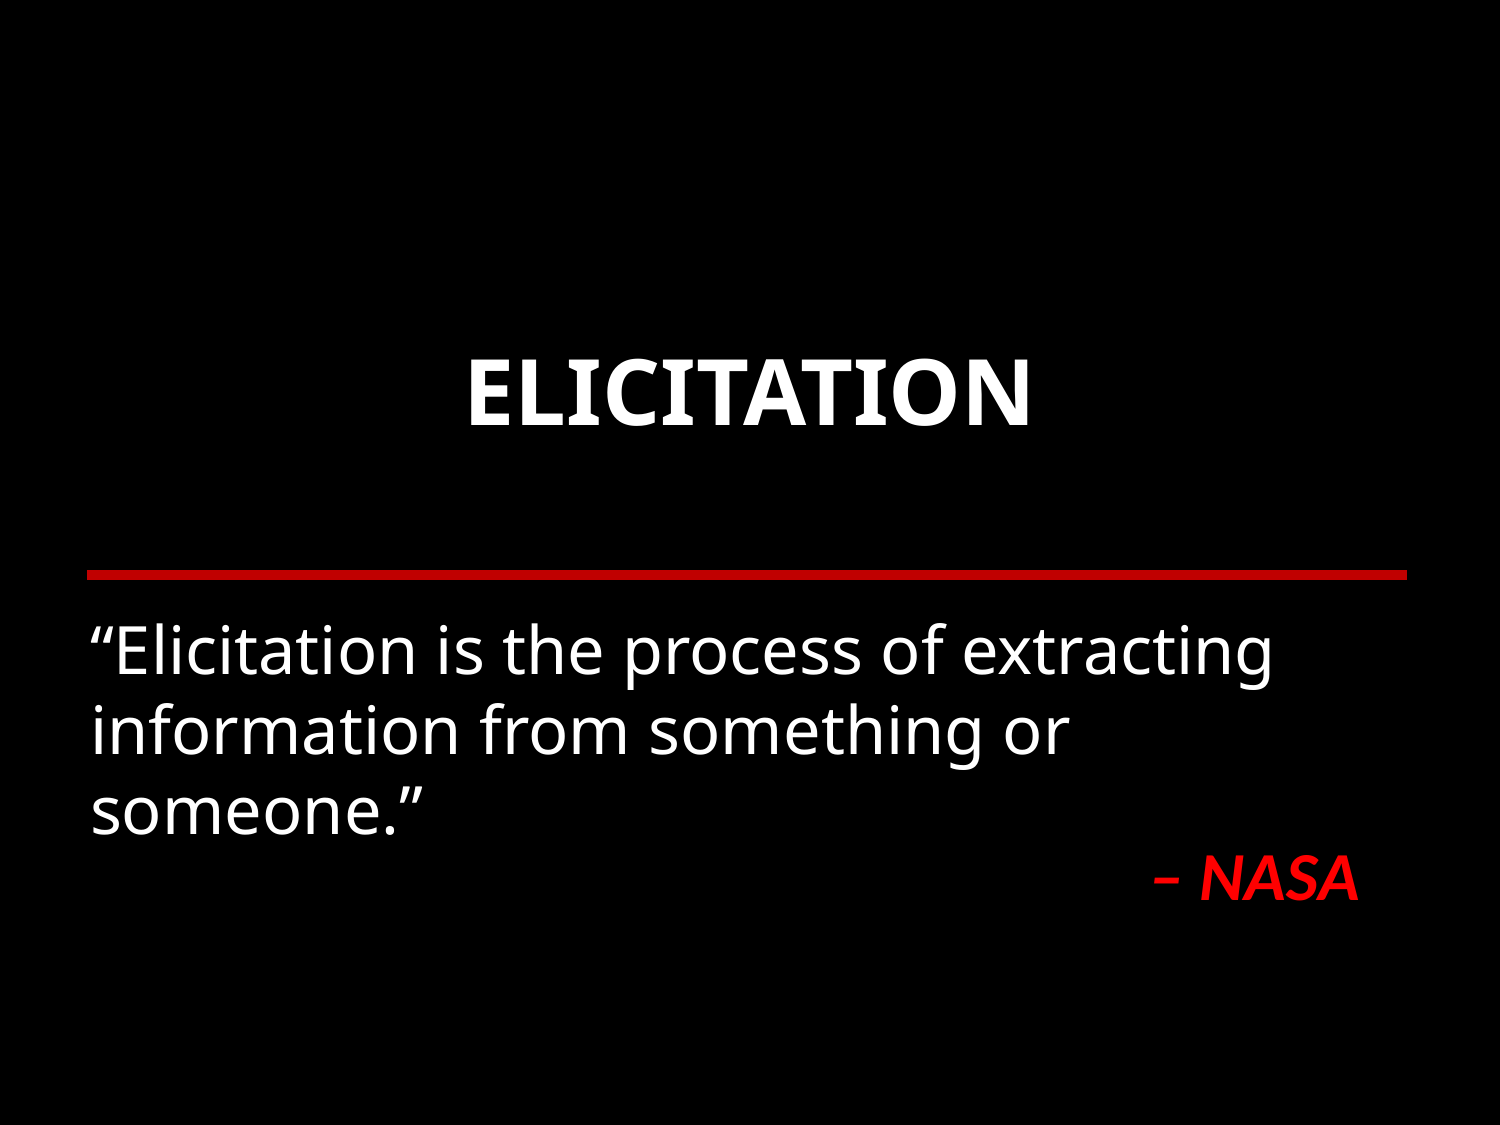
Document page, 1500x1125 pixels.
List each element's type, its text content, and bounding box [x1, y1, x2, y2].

text_box “Elicitation is the process of extracting information from something or someone.” – NASA [75, 600, 1375, 1025]
title ELICITATION [112, 580, 1388, 591]
title ELICITATION [112, 187, 1388, 570]
